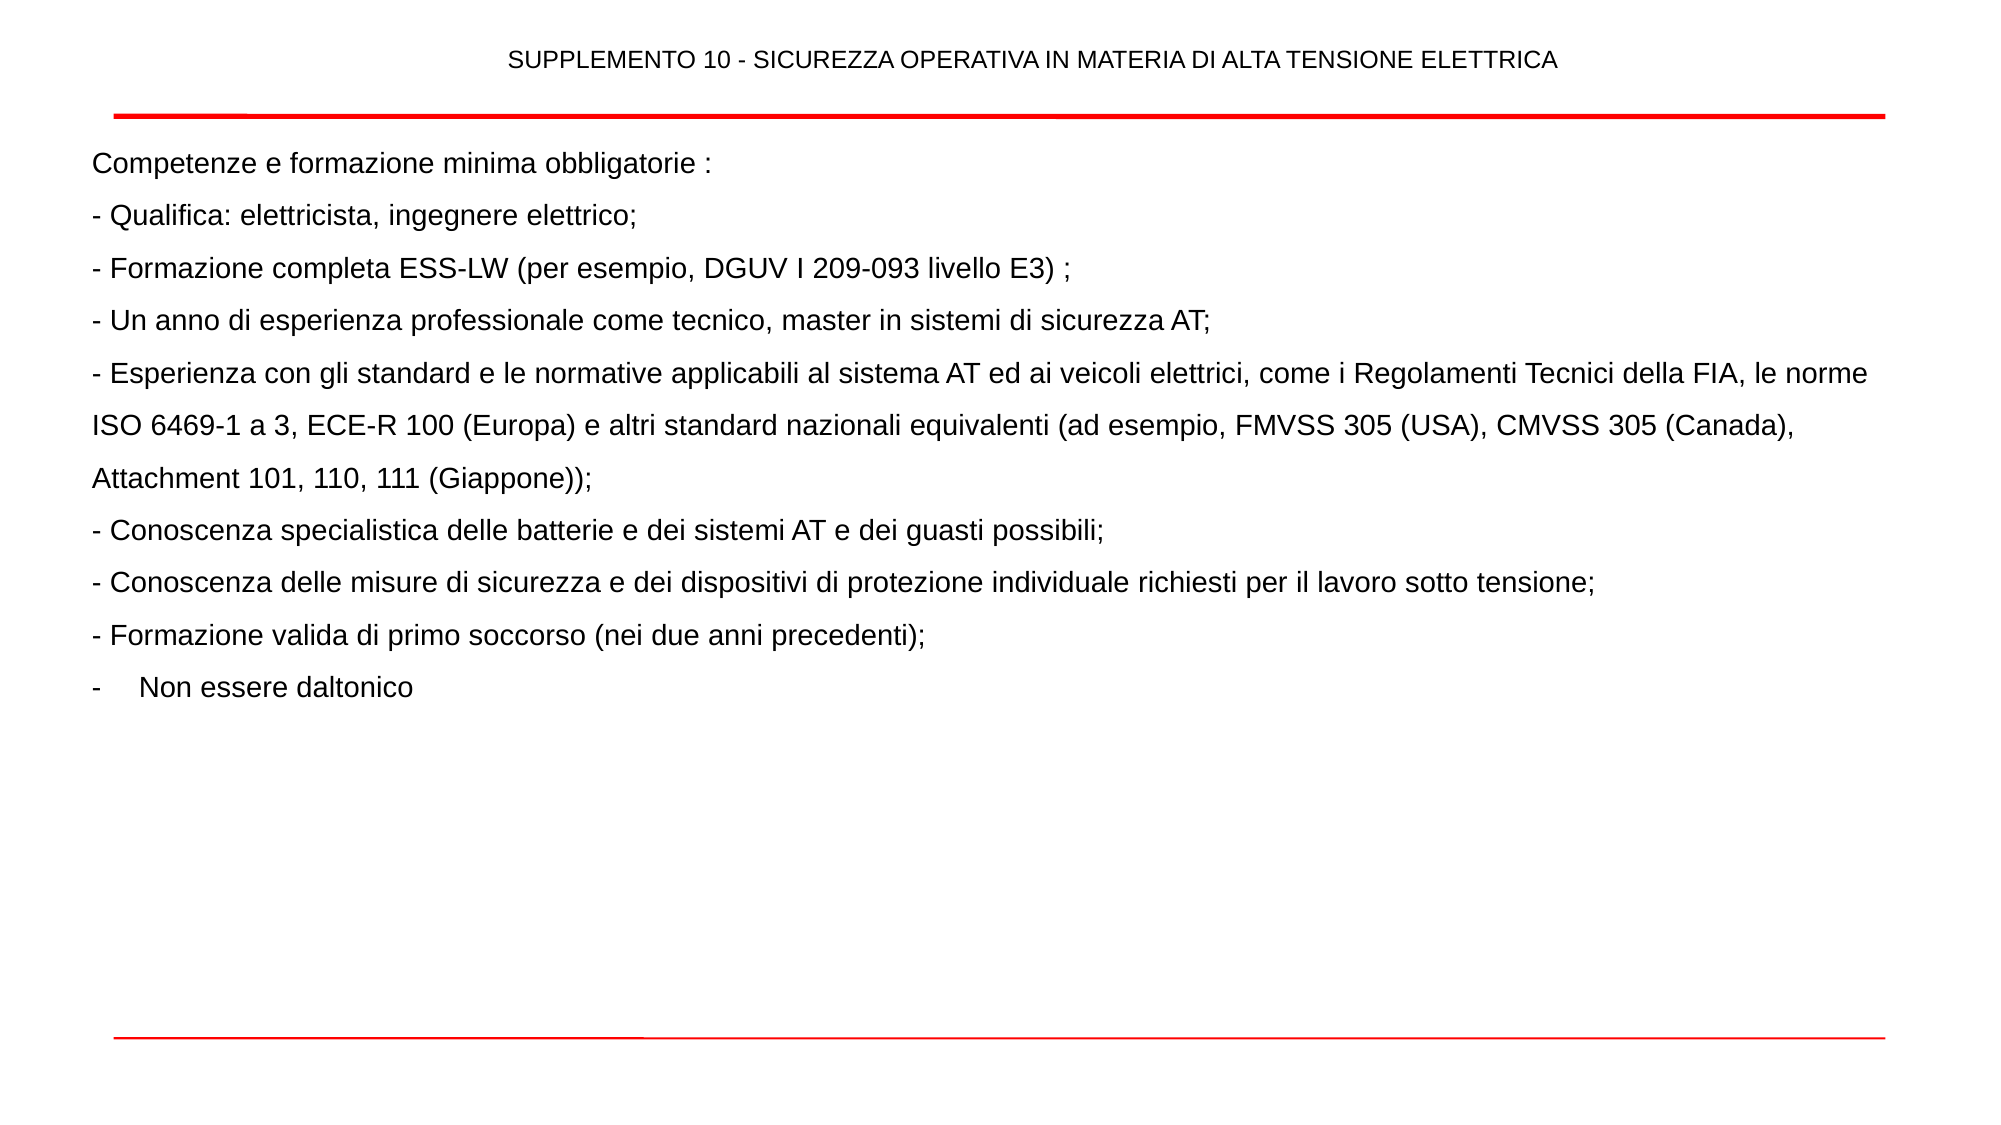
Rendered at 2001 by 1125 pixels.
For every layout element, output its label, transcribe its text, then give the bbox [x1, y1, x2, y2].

text_box Competenze e formazione minima obbligatorie : - Qualifica: elettricista, ingegnere elettrico; - Formazione completa ESS-LW (per esempio, DGUV I 209-093 livello E3) ; - Un anno di esperienza professionale come tecnico, master in sistemi di sicurezza AT; - Esperienza con gli standard e le normative applicabili al sistema AT ed ai veicoli elettrici, come i Regolamenti Tecnici della FIA, le norme ISO 6469-1 a 3, ECE-R 100 (Europa) e altri standard nazionali equivalenti (ad esempio, FMVSS 305 (USA), CMVSS 305 (Canada), Attachment 101, 110, 111 (Giappone)); - Conoscenza specialistica delle batterie e dei sistemi AT e dei guasti possibili; - Conoscenza delle misure di sicurezza e dei dispositivi di protezione individuale richiesti per il lavoro sotto tensione; - Formazione valida di primo soccorso (nei due anni precedenti); Non essere daltonico [76, 119, 1924, 711]
text_box SUPPLEMENTO 10 - SICUREZZA OPERATIVA IN MATERIA DI ALTA TENSIONE ELETTRICA [173, 38, 1895, 82]
